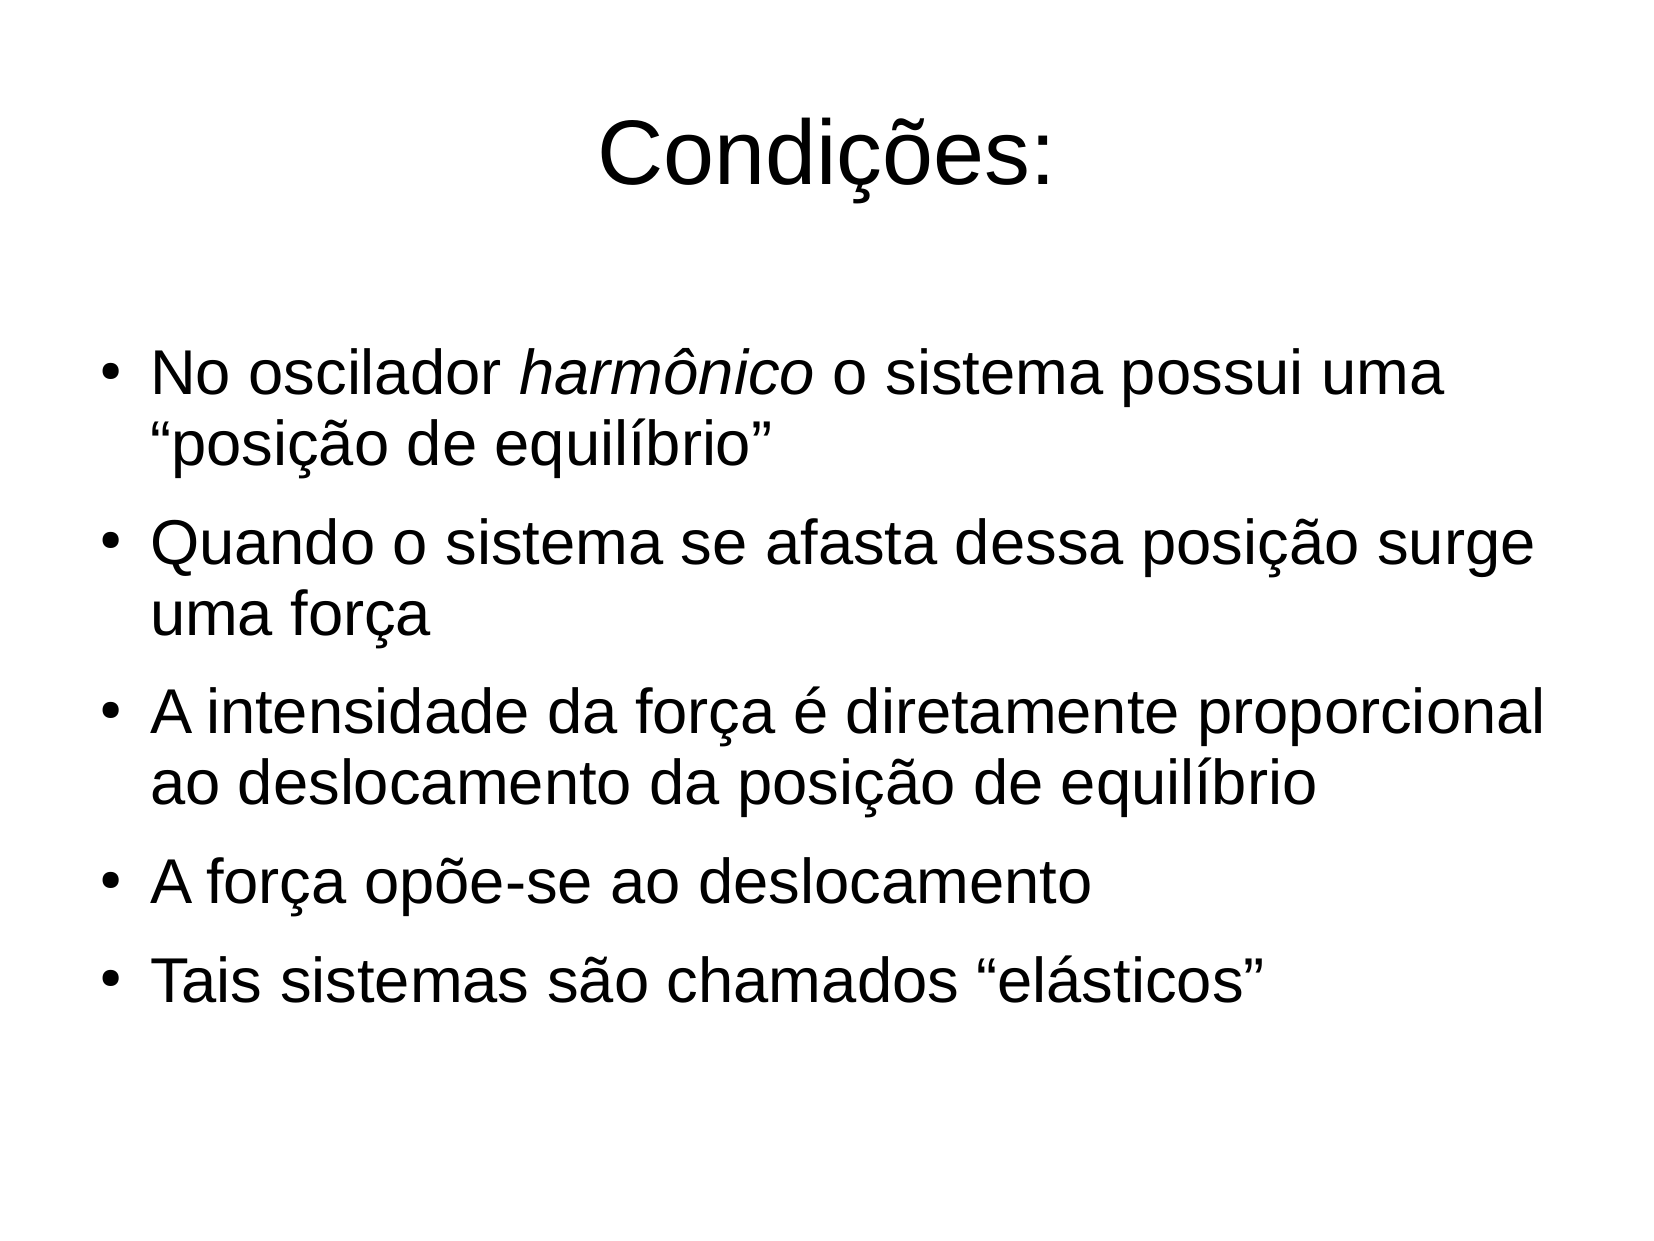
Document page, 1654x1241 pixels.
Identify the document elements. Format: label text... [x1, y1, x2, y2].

list No oscilador harmônico o sistema possui uma “posição de equilíbrio” Quando o sistema se afasta dessa posição surge uma força A intensidade da força é diretamente proporcional ao deslocamento da posição de equilíbrio A força opõe-se ao deslocamento Tais sistemas são chamados “elásticos” [82, 337, 1571, 1057]
title Condições: [82, 49, 1571, 257]
